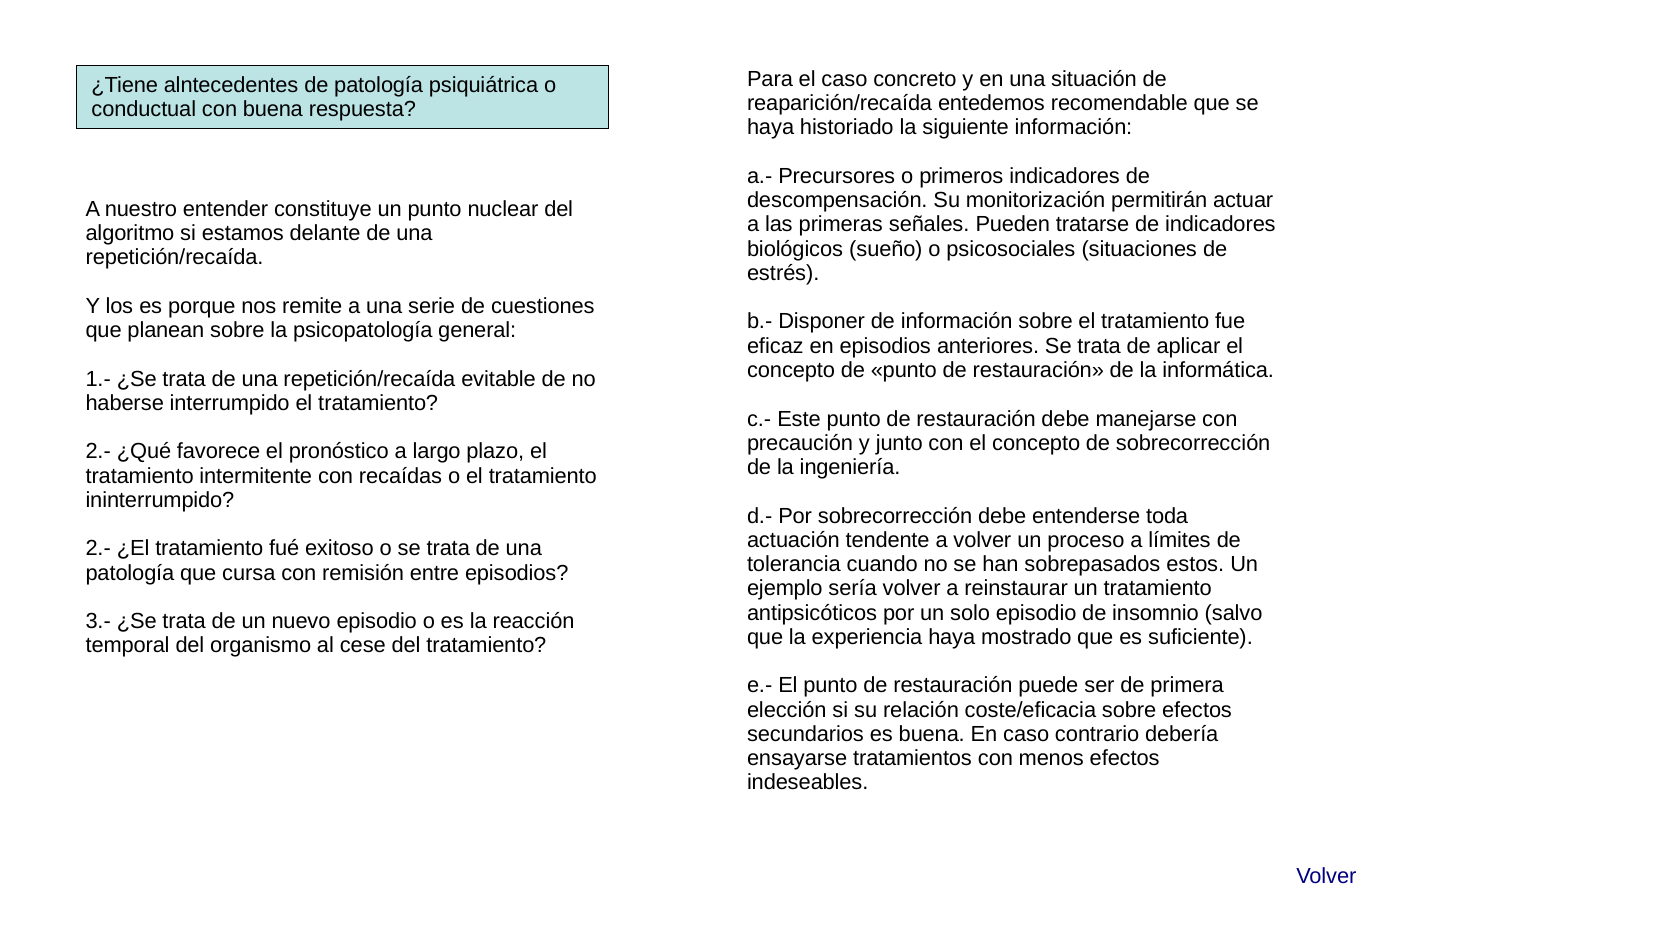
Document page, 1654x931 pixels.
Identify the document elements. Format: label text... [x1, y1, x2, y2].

text_box ¿Tiene alntecedentes de patología psiquiátrica o conductual con buena respuesta? [76, 65, 609, 129]
text_box A nuestro entender constituye un punto nuclear del algoritmo si estamos delante de una repetición/recaída. Y los es porque nos remite a una serie de cuestiones que planean sobre la psicopatología general: 1.- ¿Se trata de una repetición/recaída evitable de no haberse interrumpido el tratamiento? 2.- ¿Qué favorece el pronóstico a largo plazo, el tratamiento intermitente con recaídas o el tratamiento ininterrumpido? 2.- ¿El tratamiento fué exitoso o se trata de una patología que cursa con remisión entre episodios? 3.- ¿Se trata de un nuevo episodio o es la reacción temporal del organismo al cese del tratamiento? [70, 188, 615, 665]
text_box Para el caso concreto y en una situación de reaparición/recaída entedemos recomendable que se haya historiado la siguiente información: a.- Precursores o primeros indicadores de descompensación. Su monitorización permitirán actuar a las primeras señales. Pueden tratarse de indicadores biológicos (sueño) o psicosociales (situaciones de estrés). b.- Disponer de información sobre el tratamiento fue eficaz en episodios anteriores. Se trata de aplicar el concepto de «punto de restauración» de la informática. c.- Este punto de restauración debe manejarse con precaución y junto con el concepto de sobrecorrección de la ingeniería. d.- Por sobrecorrección debe entenderse toda actuación tendente a volver un proceso a límites de tolerancia cuando no se han sobrepasados estos. Un ejemplo sería volver a reinstaurar un tratamiento antipsicóticos por un solo episodio de insomnio (salvo que la experiencia haya mostrado que es suficiente). e.- El punto de restauración puede ser de primera elección si su relación coste/eficacia sobre efectos secundarios es buena. En caso contrario debería ensayarse tratamientos con menos efectos indeseables. [732, 59, 1300, 851]
text_box Volver [1281, 856, 1459, 896]
